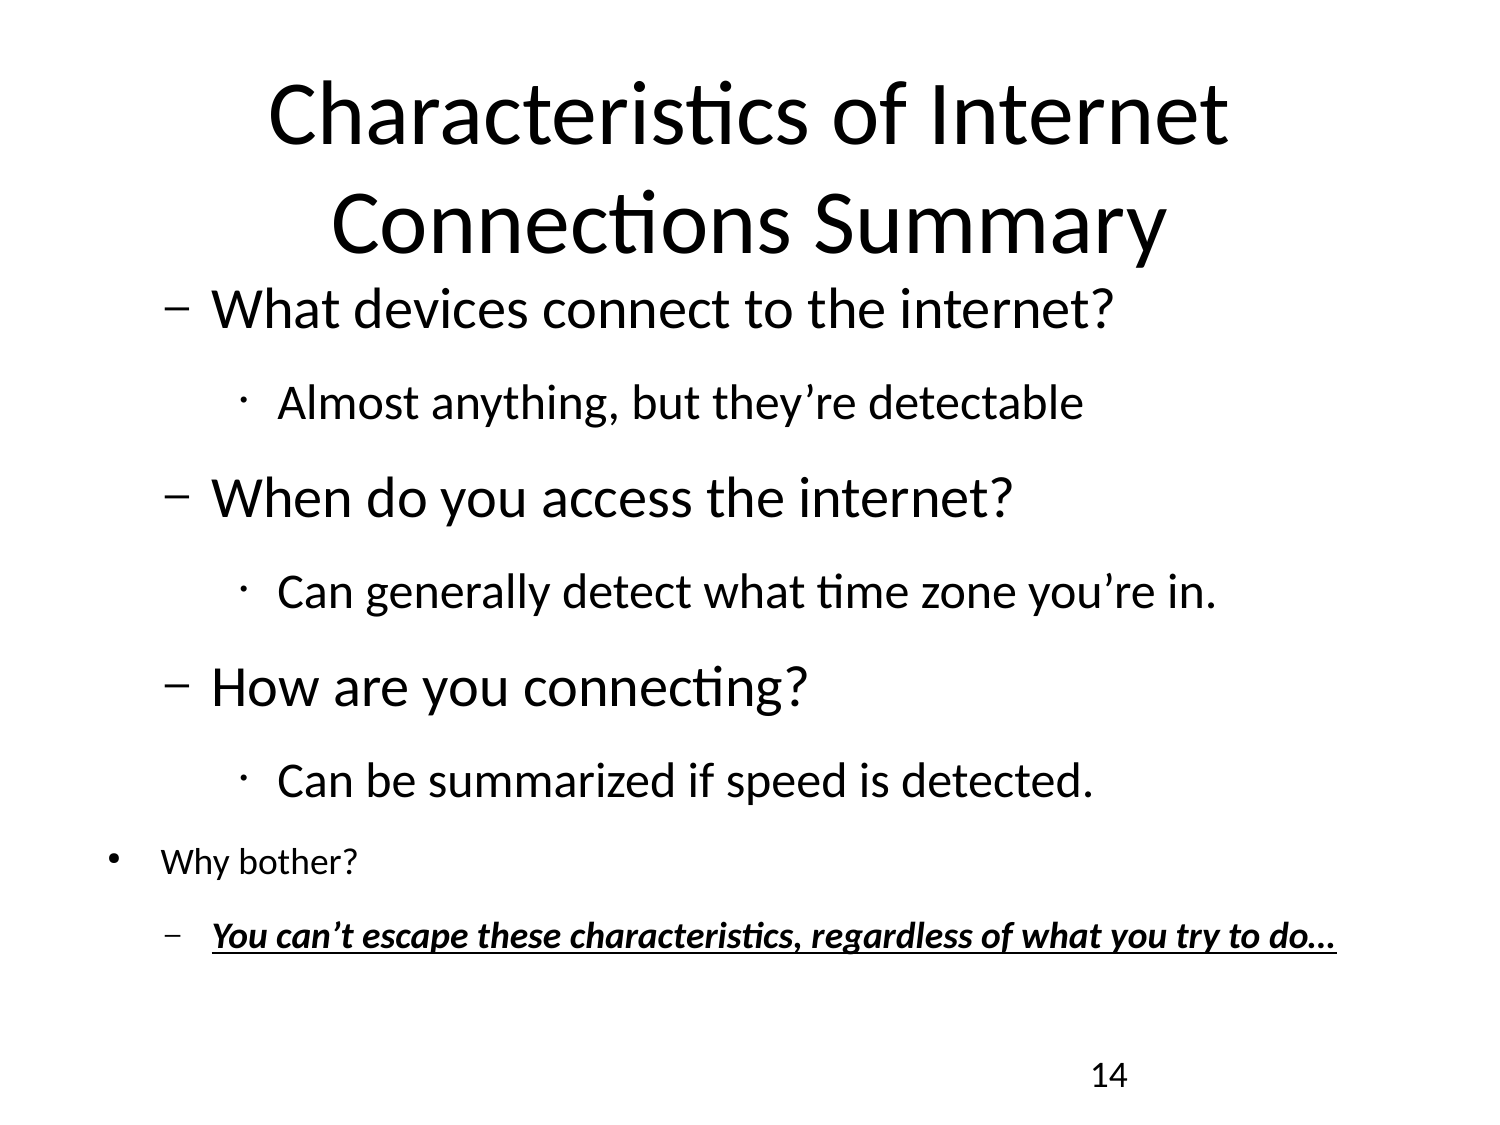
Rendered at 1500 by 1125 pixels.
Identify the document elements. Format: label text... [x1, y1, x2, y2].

list What devices connect to the internet? Almost anything, but they’re detectable When do you access the internet? Can generally detect what time zone you’re in. How are you connecting? Can be summarized if speed is detected. Why bother? You can’t escape these characteristics, regardless of what you try to do… [75, 262, 1425, 1005]
title Characteristics of Internet Connections Summary [75, 45, 1425, 233]
slide_number <number> [1074, 1042, 1425, 1103]
